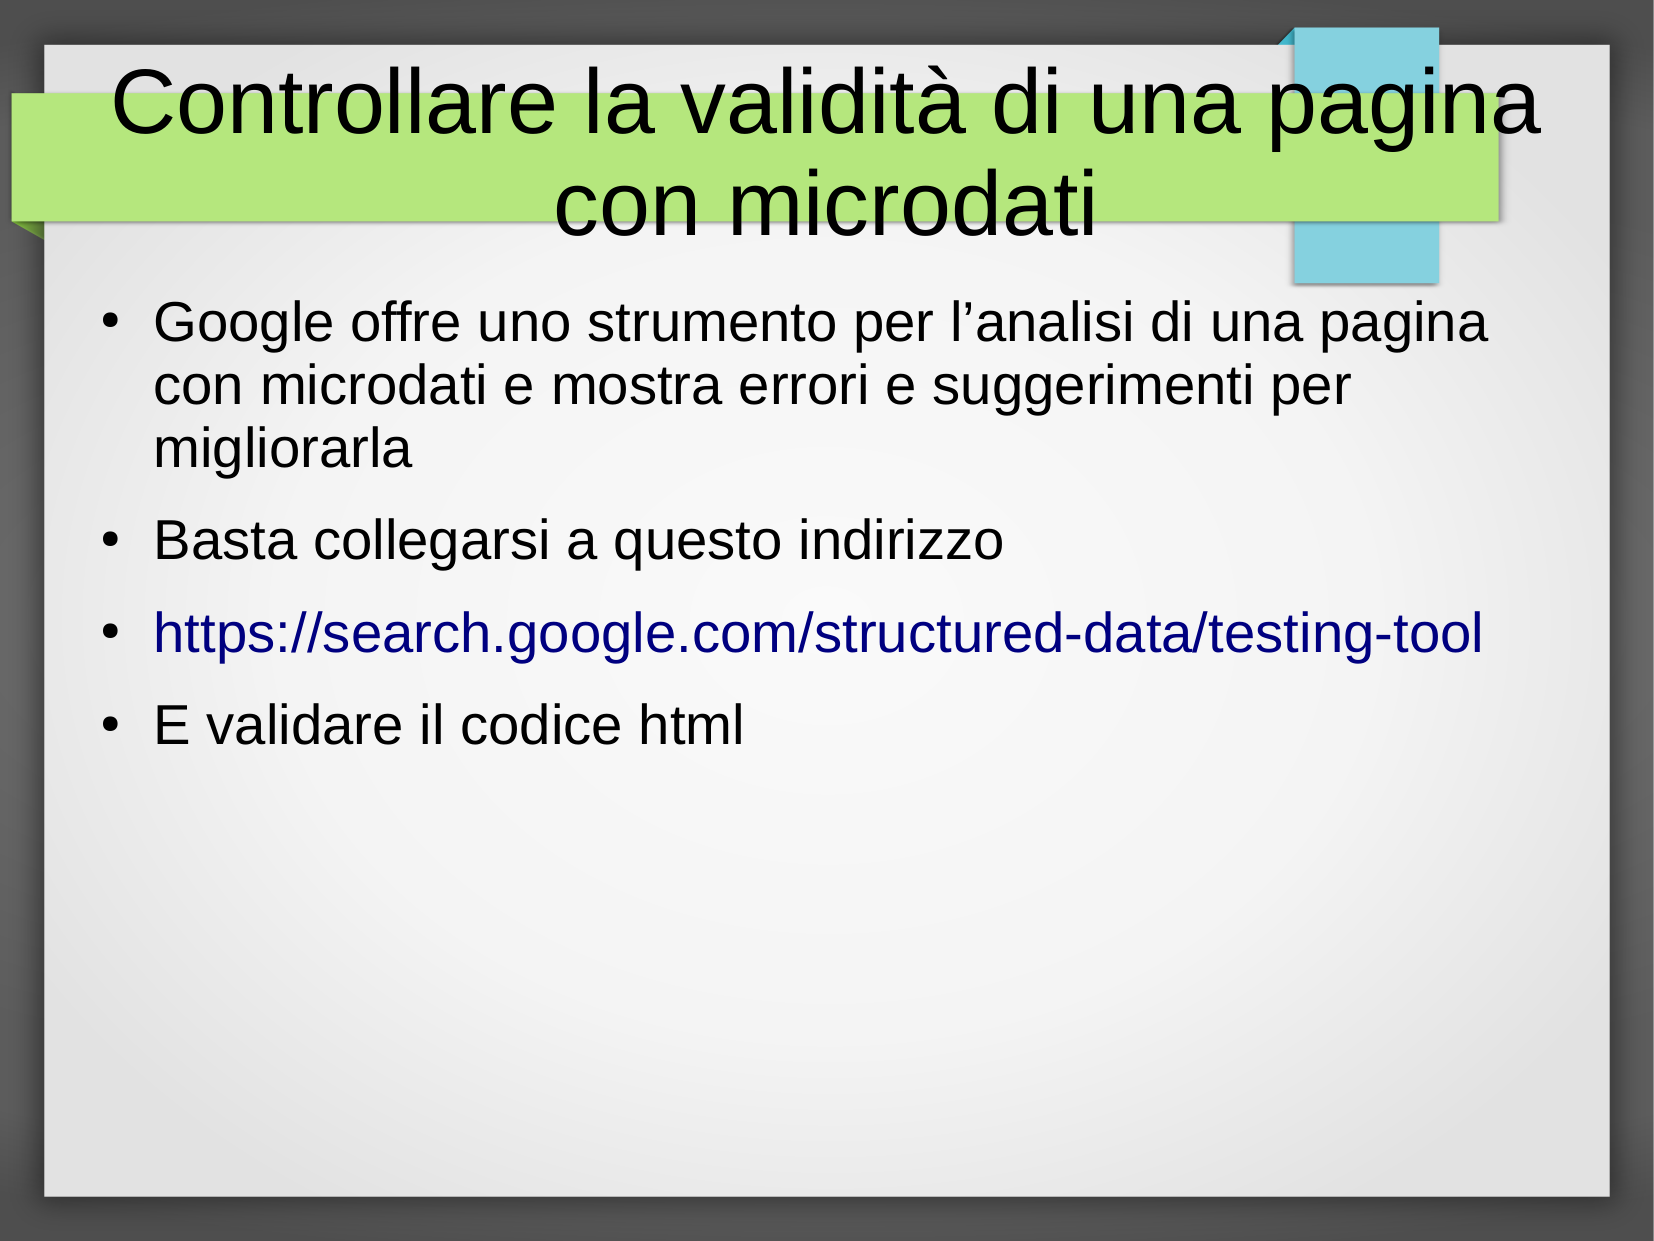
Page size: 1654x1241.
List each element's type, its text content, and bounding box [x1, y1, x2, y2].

picture [0, 0, 1654, 1241]
list Google offre uno strumento per l’analisi di una pagina con microdati e mostra errori e suggerimenti per migliorarla Basta collegarsi a questo indirizzo https://search.google.com/structured-data/testing-tool E validare il codice html [82, 290, 1571, 1170]
title Controllare la validità di una pagina con microdati [82, 49, 1571, 257]
